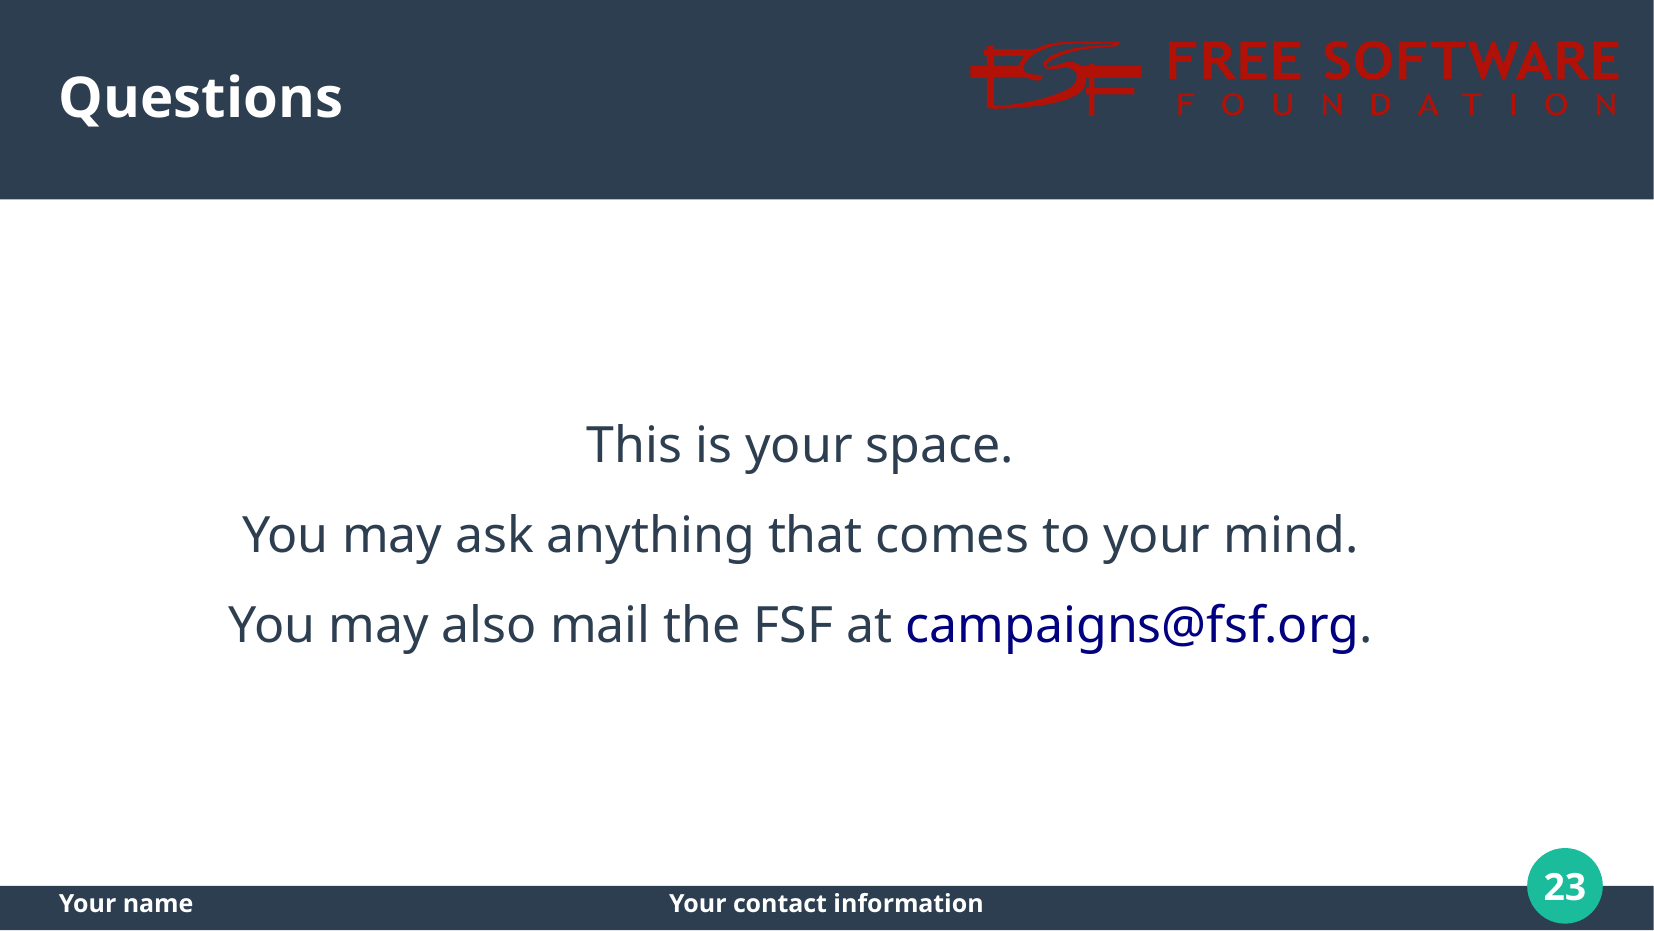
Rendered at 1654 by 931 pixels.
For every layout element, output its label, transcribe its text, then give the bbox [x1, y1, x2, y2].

list This is your space. You may ask anything that comes to your mind. You may also mail the FSF at campaigns@fsf.org. [39, 225, 1576, 842]
title Questions [59, 37, 938, 155]
